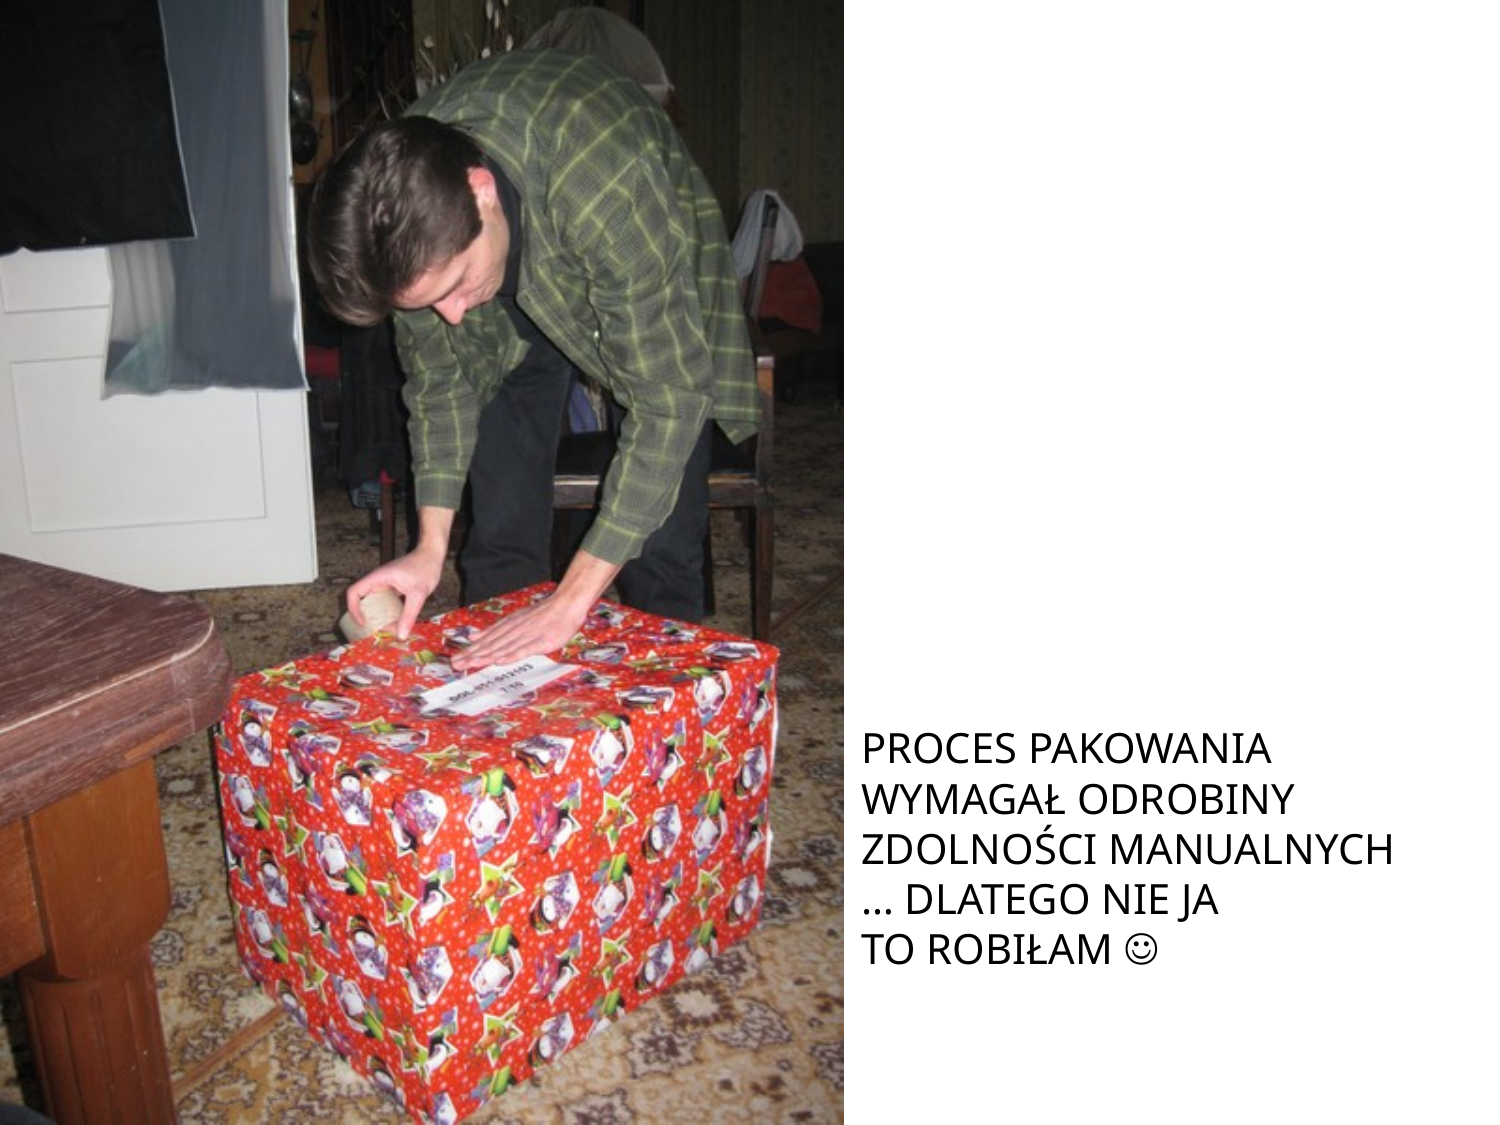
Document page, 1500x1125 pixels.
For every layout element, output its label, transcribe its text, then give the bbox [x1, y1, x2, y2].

picture [0, 0, 844, 1125]
text_box PROCES PAKOWANIA WYMAGAŁ ODROBINY ZDOLNOŚCI MANUALNYCH … DLATEGO NIE JA TO ROBIŁAM  [846, 714, 1500, 983]
